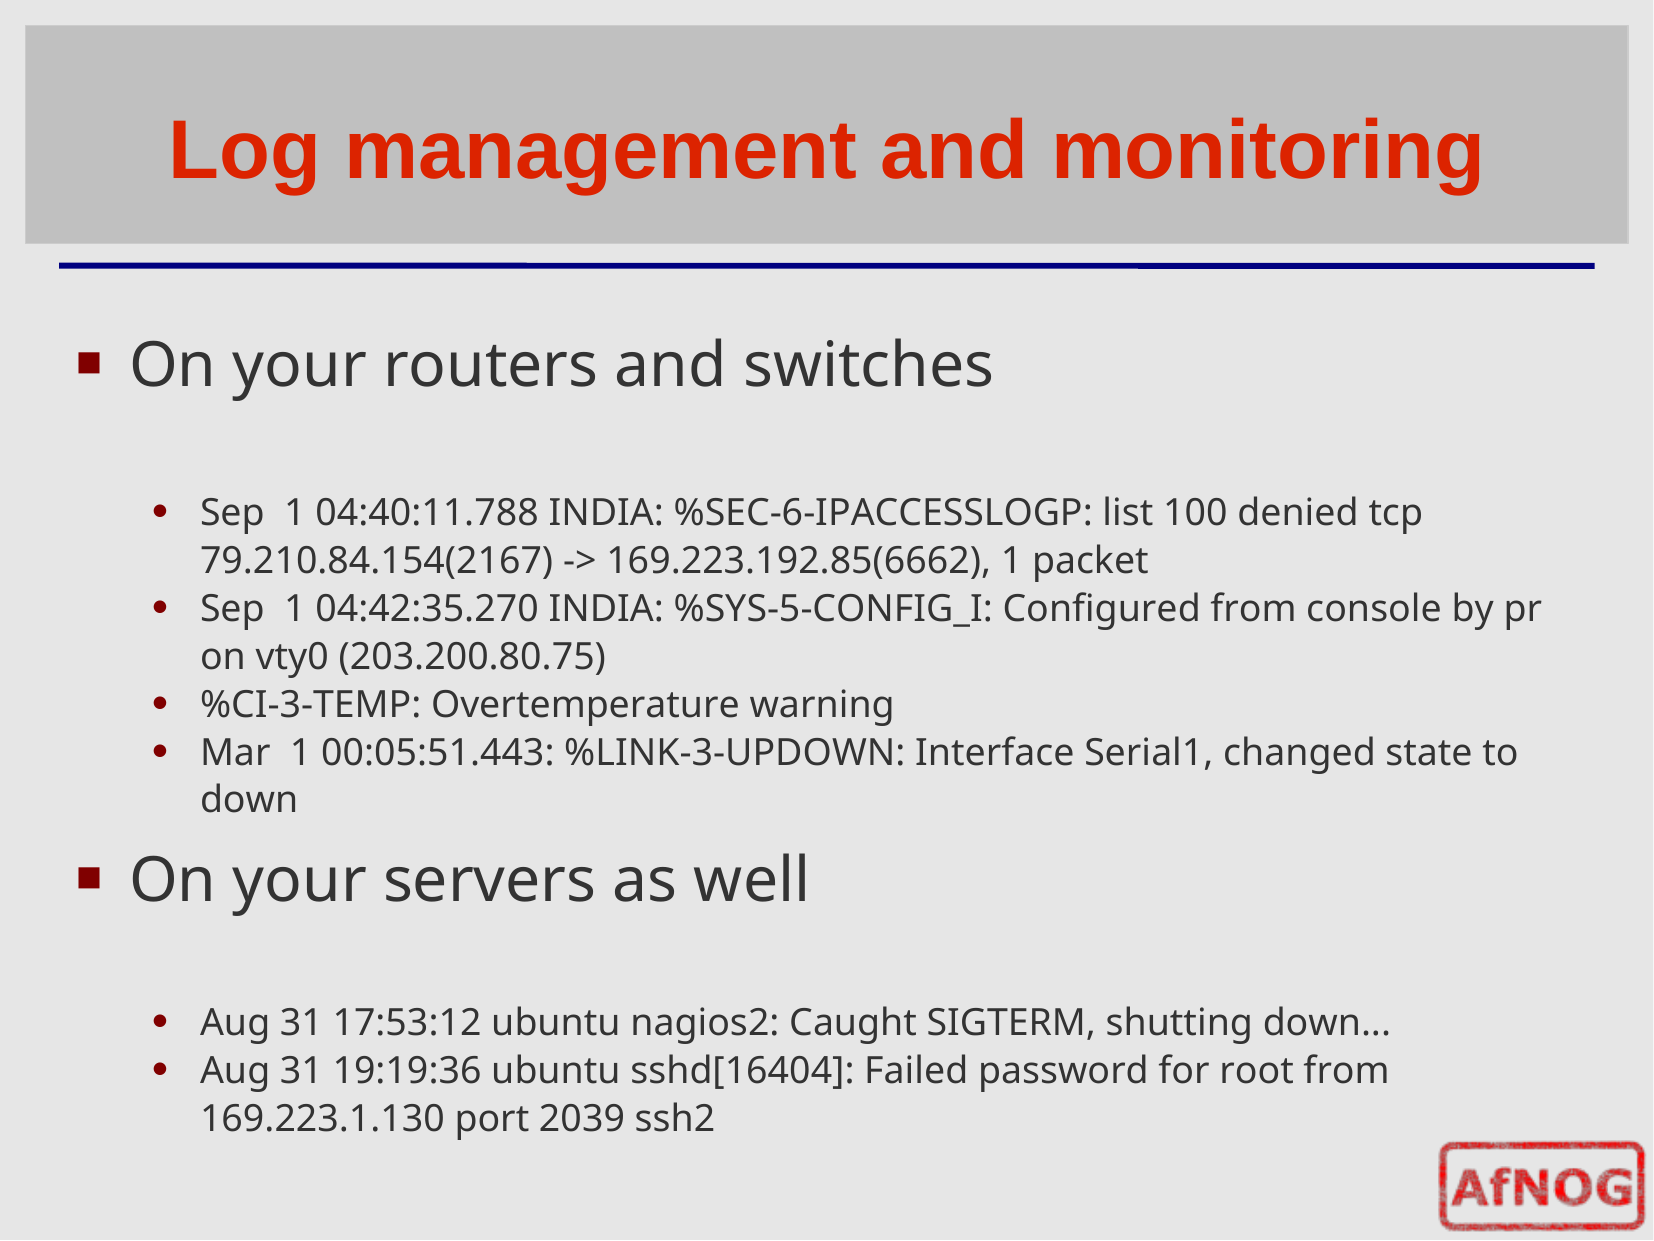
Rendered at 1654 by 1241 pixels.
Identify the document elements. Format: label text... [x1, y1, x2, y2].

list On your routers and switches Sep 1 04:40:11.788 INDIA: %SEC-6-IPACCESSLOGP: list 100 denied tcp 79.210.84.154(2167) -> 169.223.192.85(6662), 1 packet Sep 1 04:42:35.270 INDIA: %SYS-5-CONFIG_I: Configured from console by pr on vty0 (203.200.80.75)‏ %CI-3-TEMP: Overtemperature warning Mar 1 00:05:51.443: %LINK-3-UPDOWN: Interface Serial1, changed state to down On your servers as well Aug 31 17:53:12 ubuntu nagios2: Caught SIGTERM, shutting down... Aug 31 19:19:36 ubuntu sshd[16404]: Failed password for root from 169.223.1.130 port 2039 ssh2 [59, 322, 1594, 1241]
text_box [25, 25, 121, 244]
picture [1594, 1139, 1648, 1235]
title Log management and monitoring [121, 0, 1534, 299]
text_box [1534, 25, 1629, 244]
